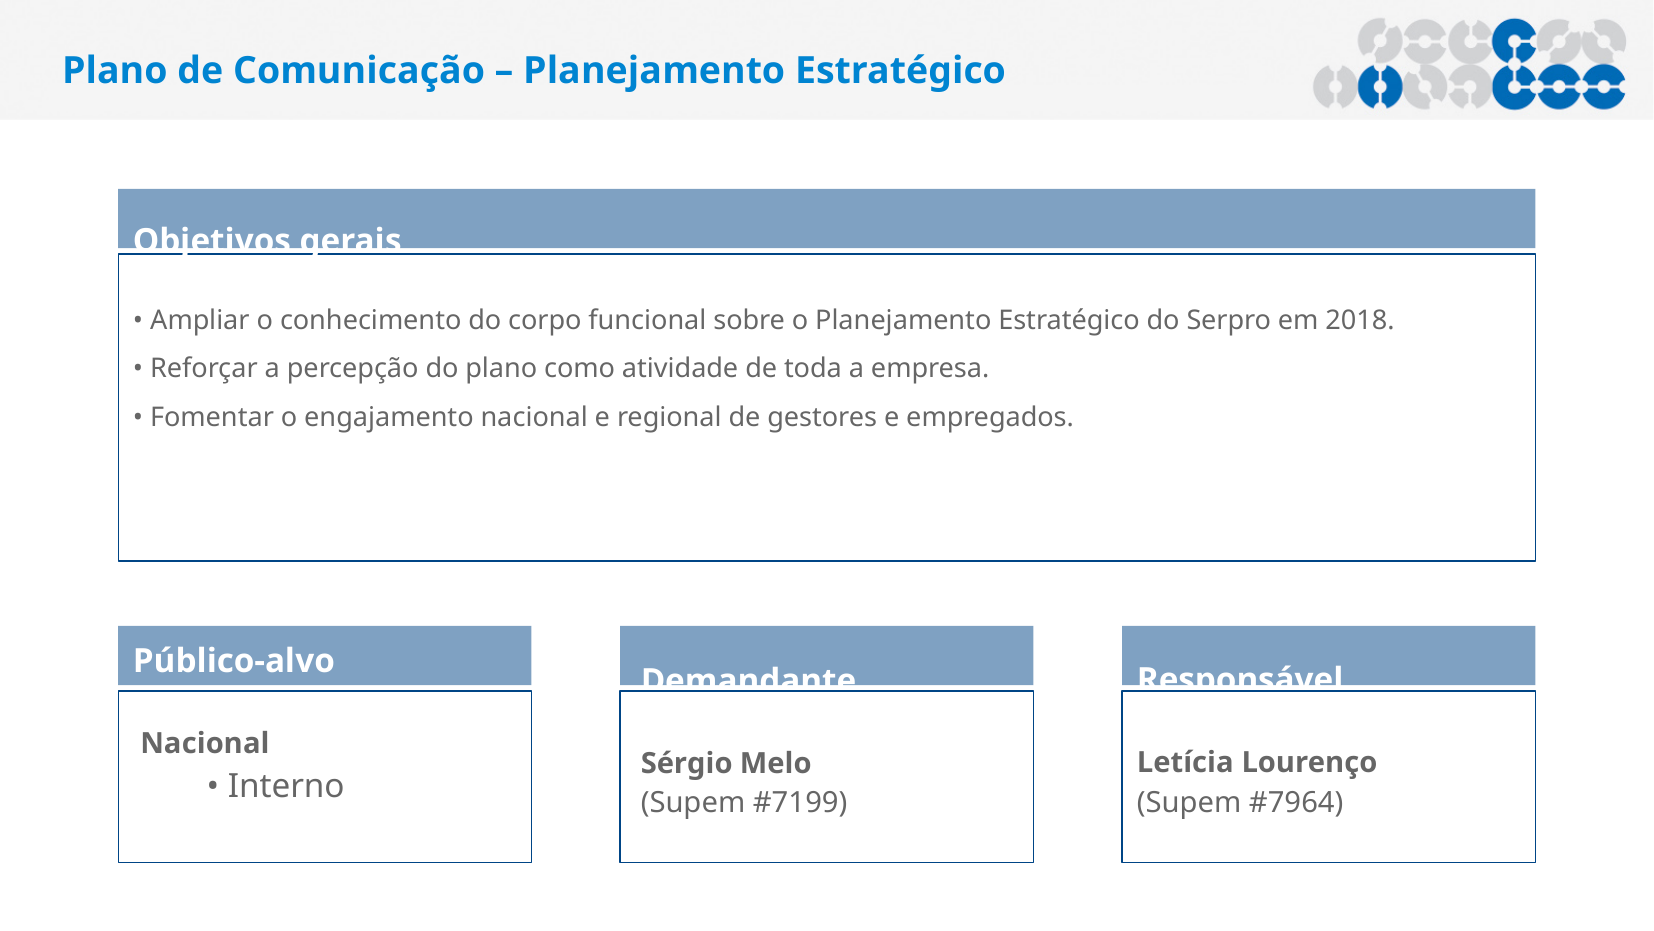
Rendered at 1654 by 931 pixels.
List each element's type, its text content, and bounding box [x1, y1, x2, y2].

picture [0, 0, 1654, 931]
text_box Plano de Comunicação – Planejamento Estratégico [47, 35, 1300, 102]
text_box Objetivos gerais • Ampliar o conhecimento do corpo funcional sobre o Planejamento Estratégico do Serpro em 2018. • Reforçar a percepção do plano como atividade de toda a empresa. • Fomentar o engajamento nacional e regional de gestores e empregados. [118, 187, 1536, 931]
